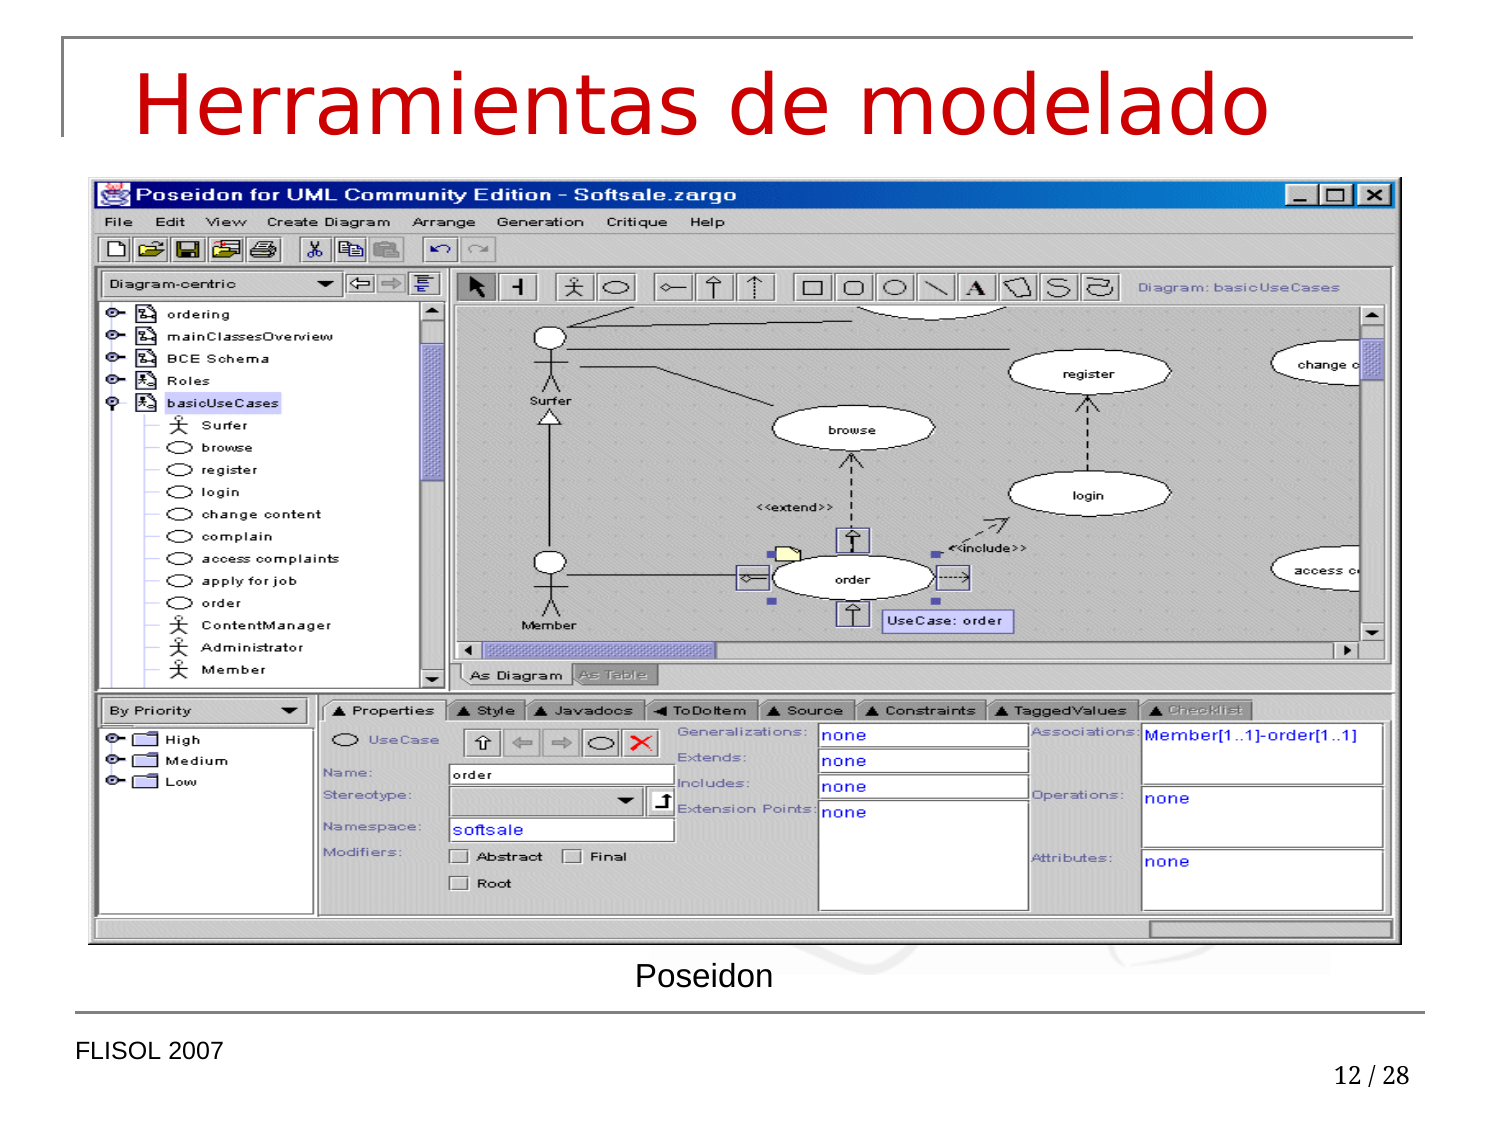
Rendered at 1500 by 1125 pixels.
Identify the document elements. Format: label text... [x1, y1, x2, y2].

text_box Poseidon [620, 945, 886, 1004]
picture [88, 177, 1402, 975]
title Herramientas de modelado [118, 49, 1469, 237]
